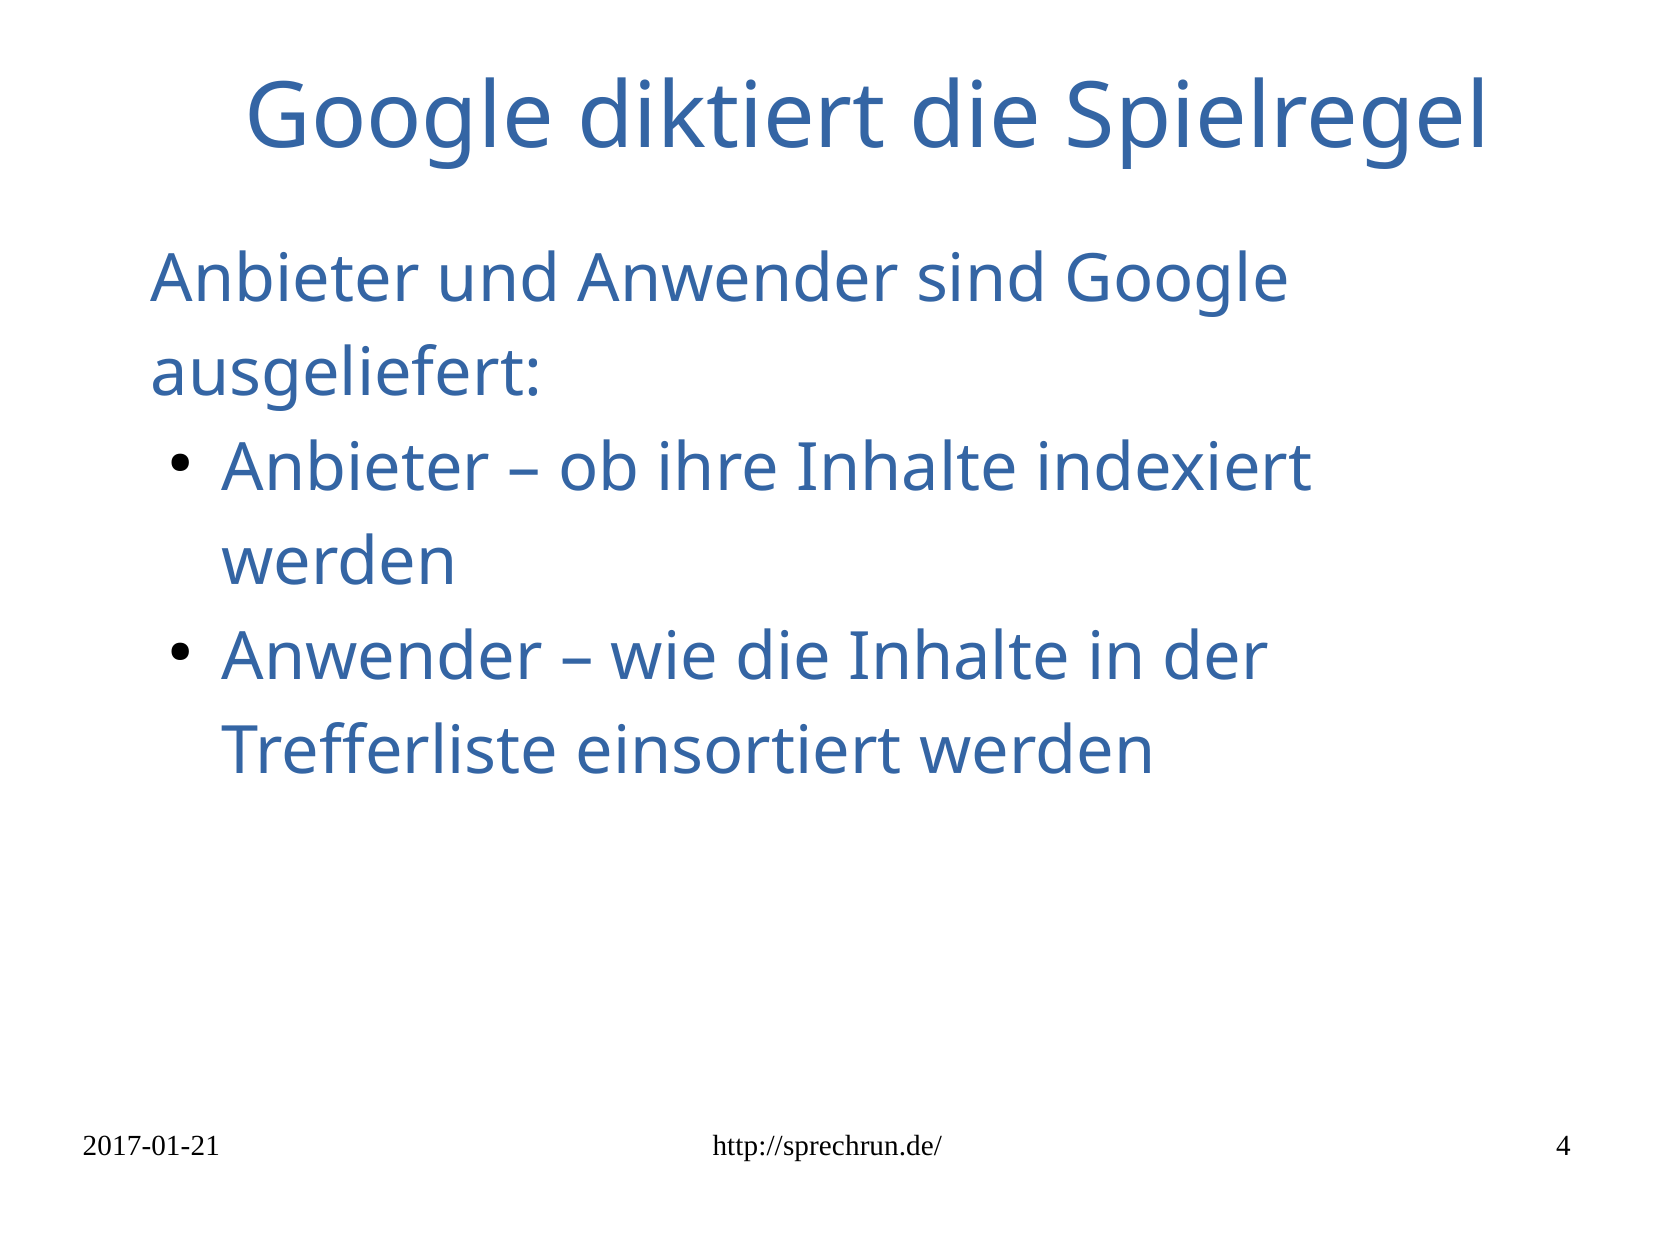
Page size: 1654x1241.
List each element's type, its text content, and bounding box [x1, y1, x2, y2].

title Google diktiert die Spielregel [82, 4, 1654, 219]
list Anbieter und Anwender sind Google ausgeliefert: Anbieter – ob ihre Inhalte indexiert werden Anwender – wie die Inhalte in der Trefferliste einsortiert werden [150, 226, 1565, 794]
